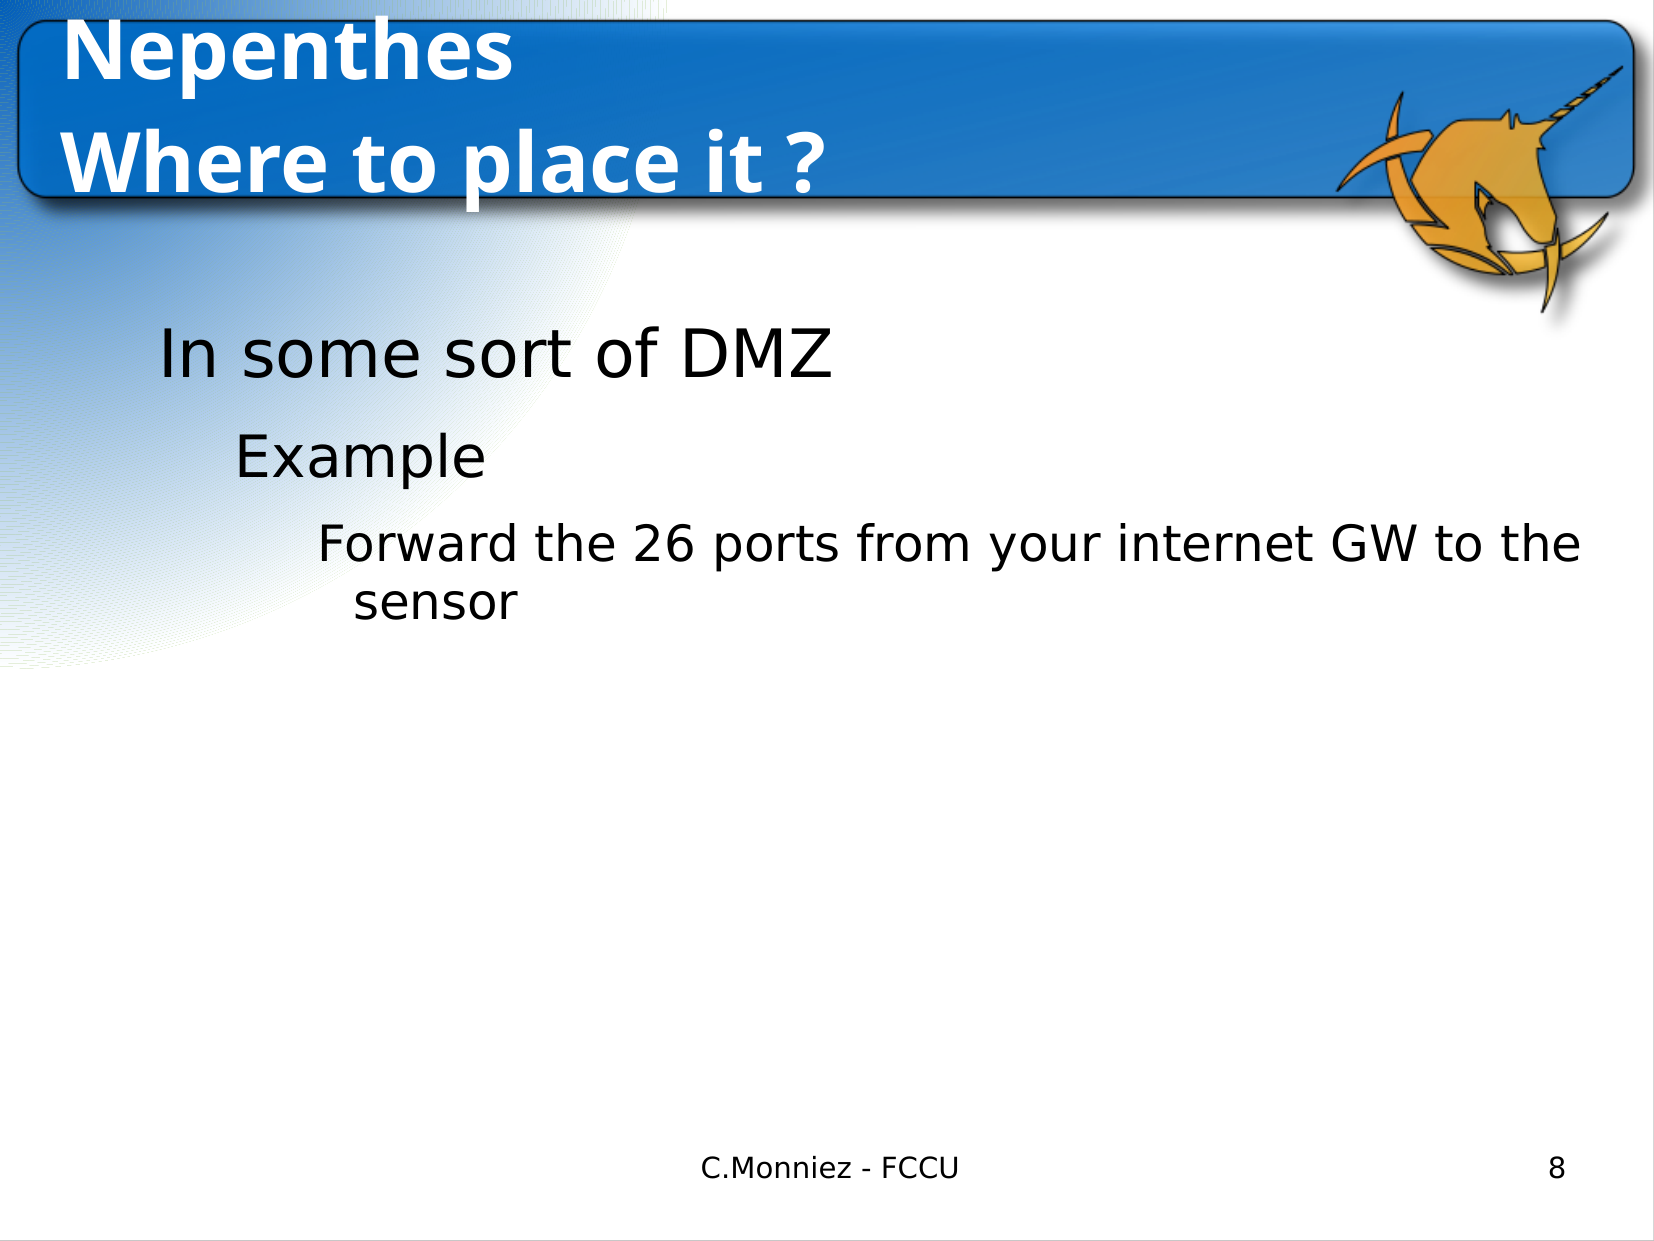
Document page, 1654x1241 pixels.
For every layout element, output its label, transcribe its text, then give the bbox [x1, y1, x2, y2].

title Nepenthes Where to place it ? [59, 0, 1388, 208]
list In some sort of DMZ Example Forward the 26 ports from your internet GW to the sensor [140, 315, 1629, 1120]
picture [0, 0, 1654, 1241]
